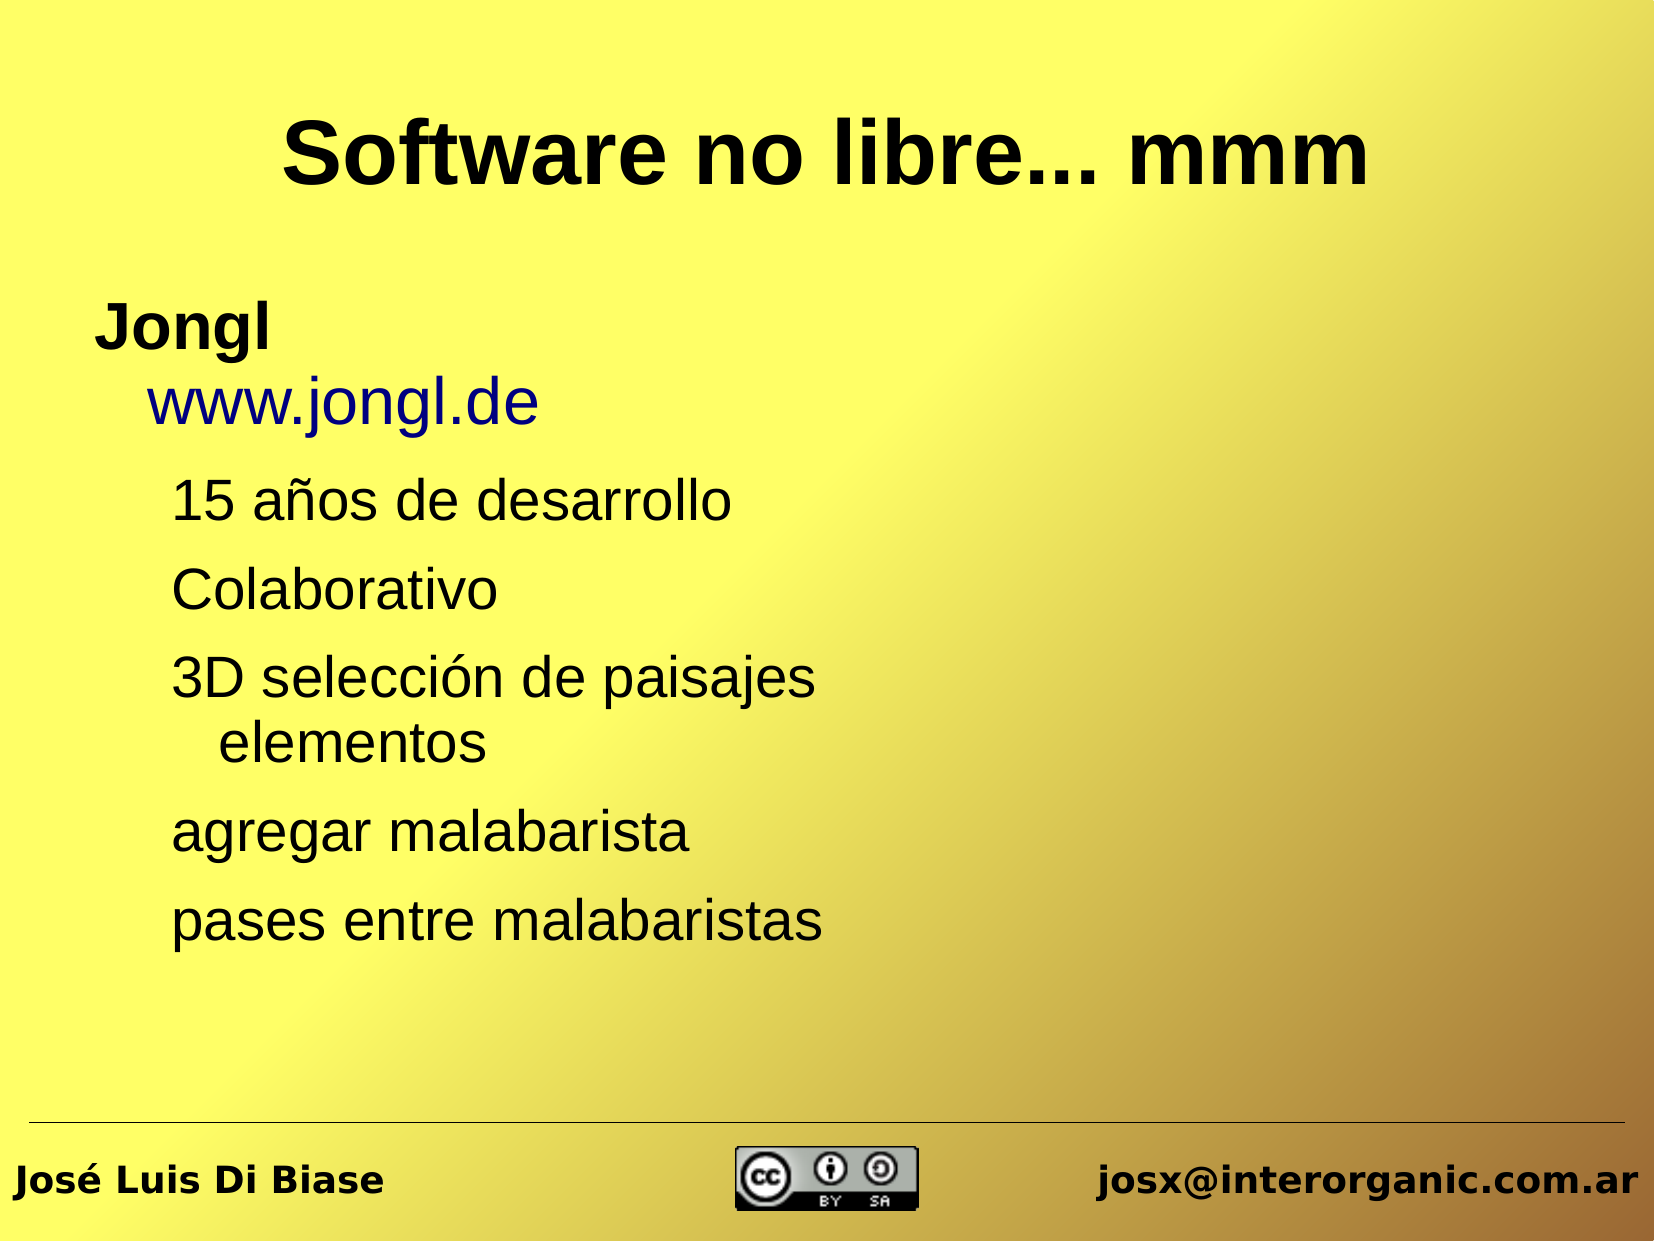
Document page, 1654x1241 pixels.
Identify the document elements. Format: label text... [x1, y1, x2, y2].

text_box José Luis Di Biase [0, 1151, 414, 1211]
text_box josx@interorganic.com.ar [1033, 1151, 1654, 1211]
title Software no libre... mmm [82, 49, 1571, 257]
list Jongl www.jongl.de 15 años de desarrollo Colaborativo 3D selección de paisajes elementos agregar malabarista pases entre malabaristas [76, 288, 1565, 1093]
picture [735, 1146, 919, 1211]
